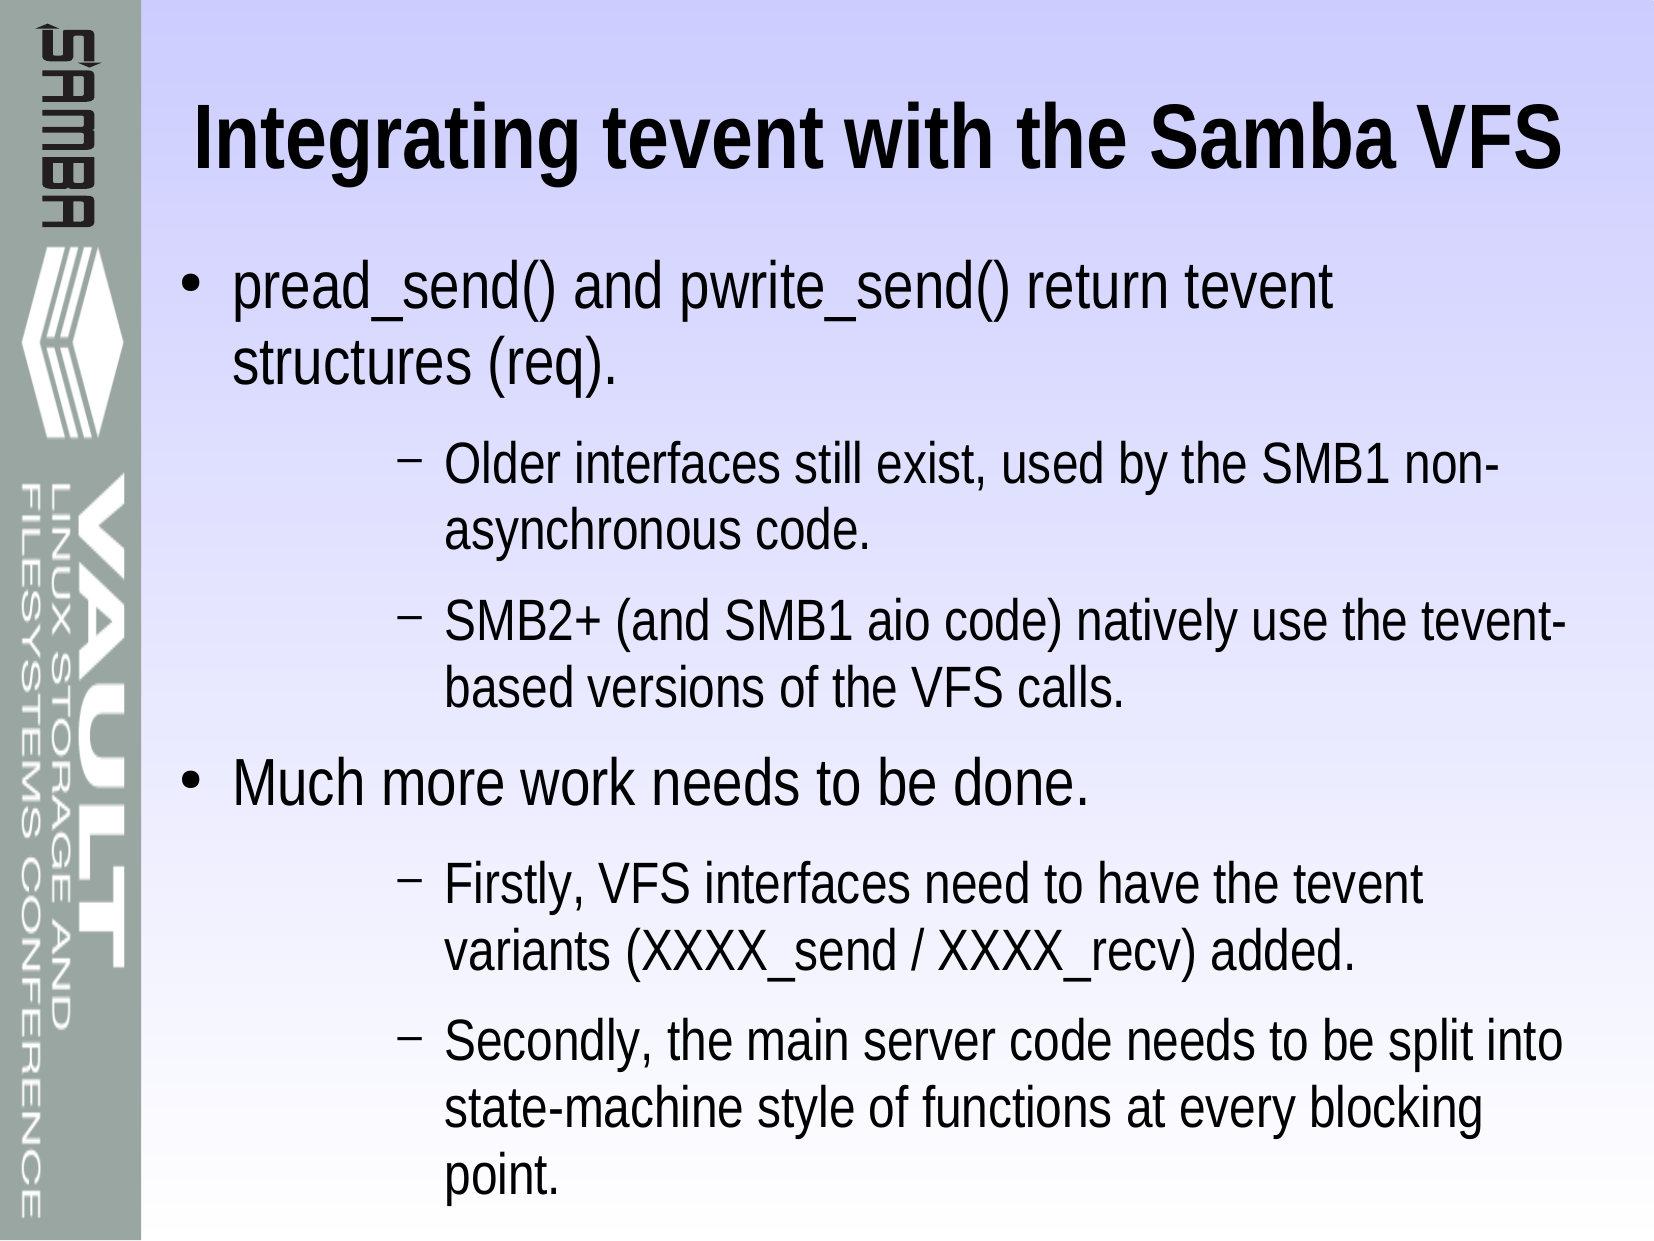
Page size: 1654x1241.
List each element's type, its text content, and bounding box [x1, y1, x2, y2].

title Integrating tevent with the Samba VFS [173, 31, 1586, 239]
picture [0, 241, 145, 1225]
list pread_send() and pwrite_send() return tevent structures (req). Older interfaces still exist, used by the SMB1 non-asynchronous code. SMB2+ (and SMB1 aio code) natively use the tevent-based versions of the VFS calls. Much more work needs to be done. Firstly, VFS interfaces need to have the tevent variants (XXXX_send / XXXX_recv) added. Secondly, the main server code needs to be split into state-machine style of functions at every blocking point. [161, 245, 1574, 1210]
